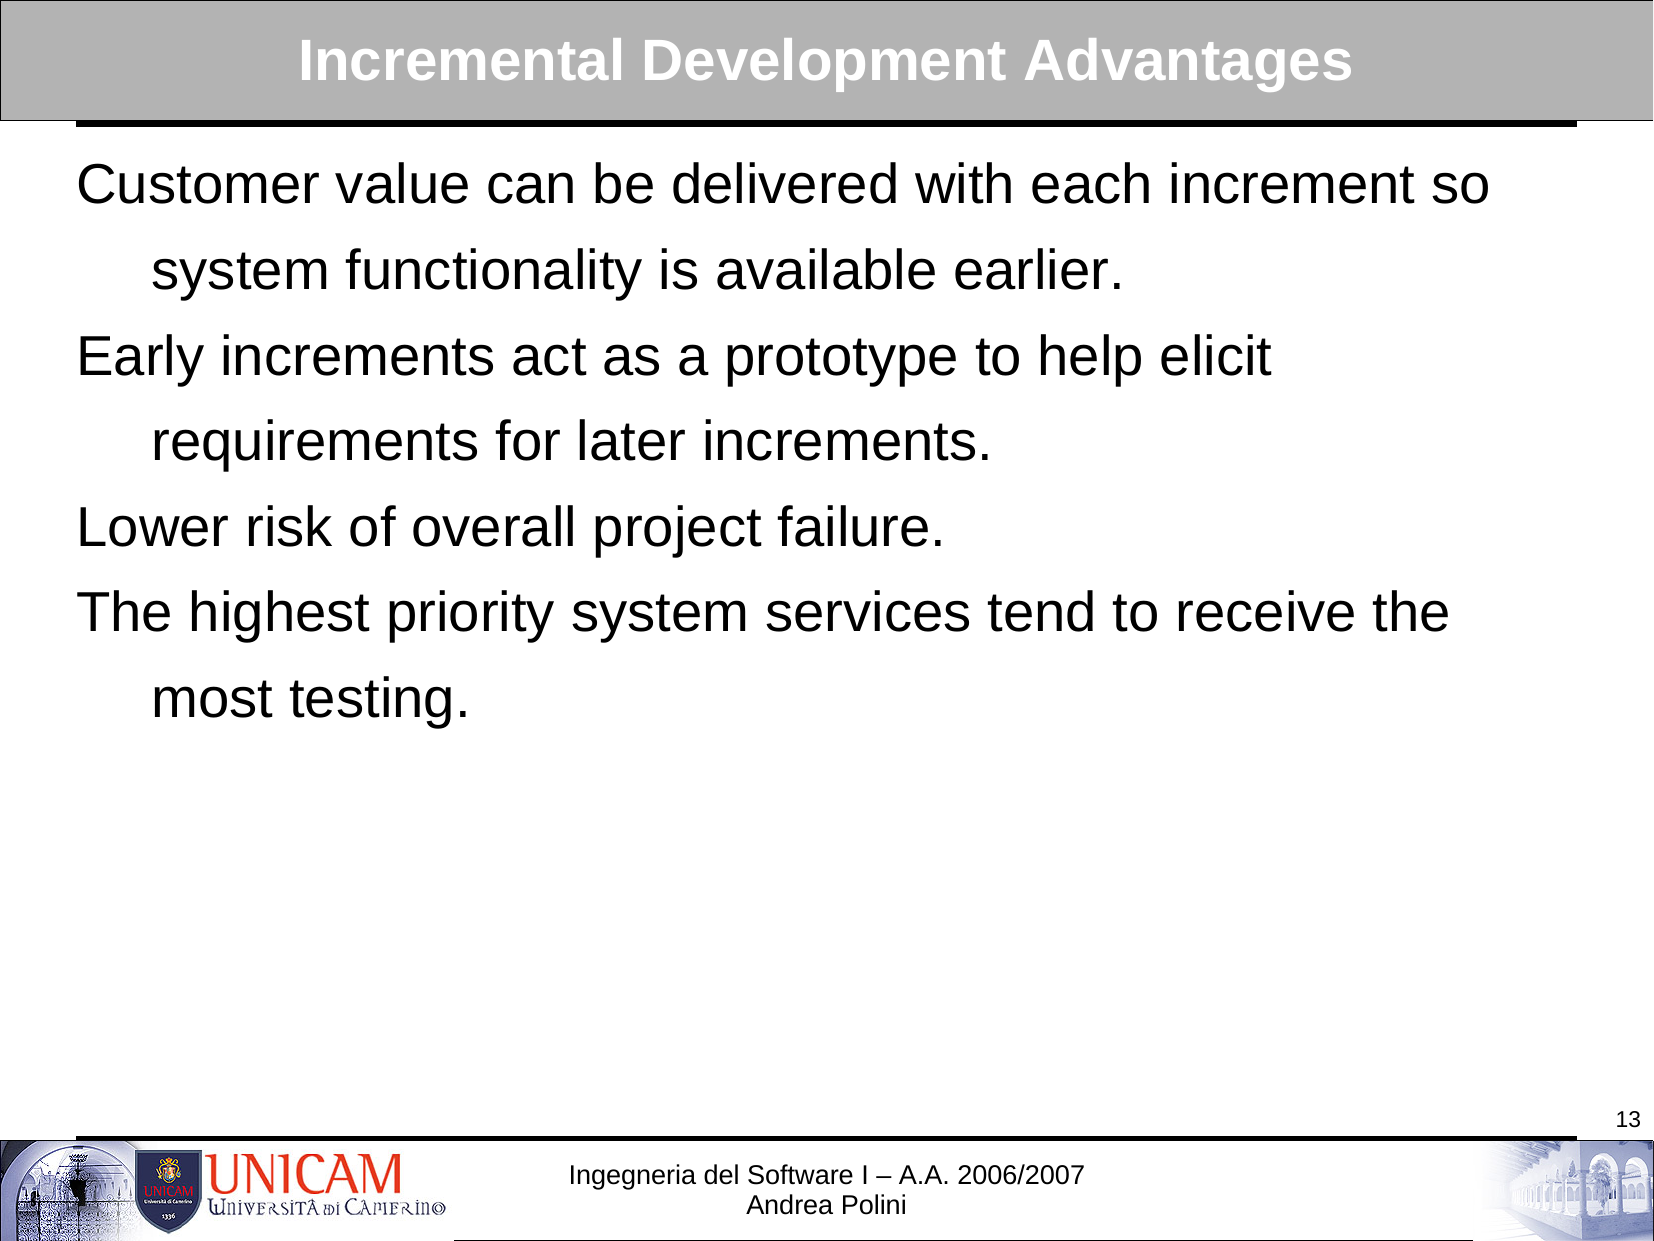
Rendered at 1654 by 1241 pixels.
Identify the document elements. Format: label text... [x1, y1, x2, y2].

picture [1473, 1141, 1654, 1241]
picture [0, 1141, 454, 1241]
list Customer value can be delivered with each increment so system functionality is available earlier. Early increments act as a prototype to help elicit requirements for later increments. Lower risk of overall project failure. The highest priority system services tend to receive the most testing. [76, 152, 1577, 897]
title Incremental Development Advantages [0, 0, 1653, 121]
